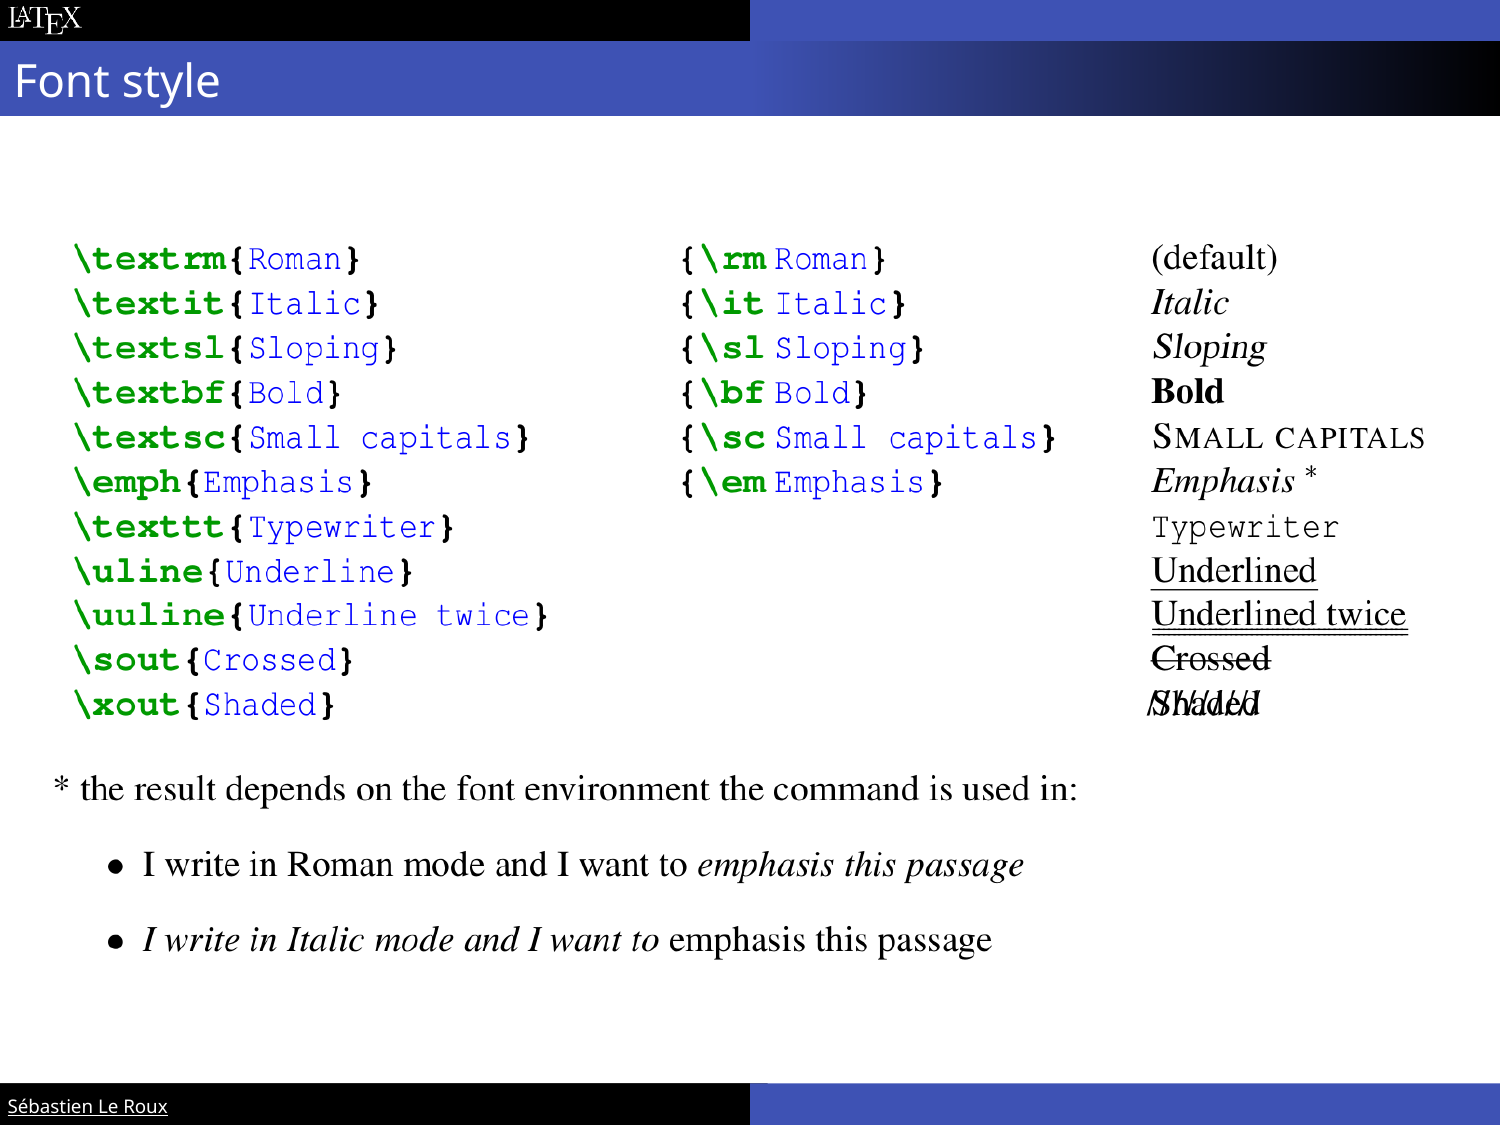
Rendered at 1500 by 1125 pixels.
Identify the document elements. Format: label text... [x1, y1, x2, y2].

picture [5, 3, 84, 37]
title Font style [0, 41, 1500, 116]
picture [23, 208, 1476, 988]
